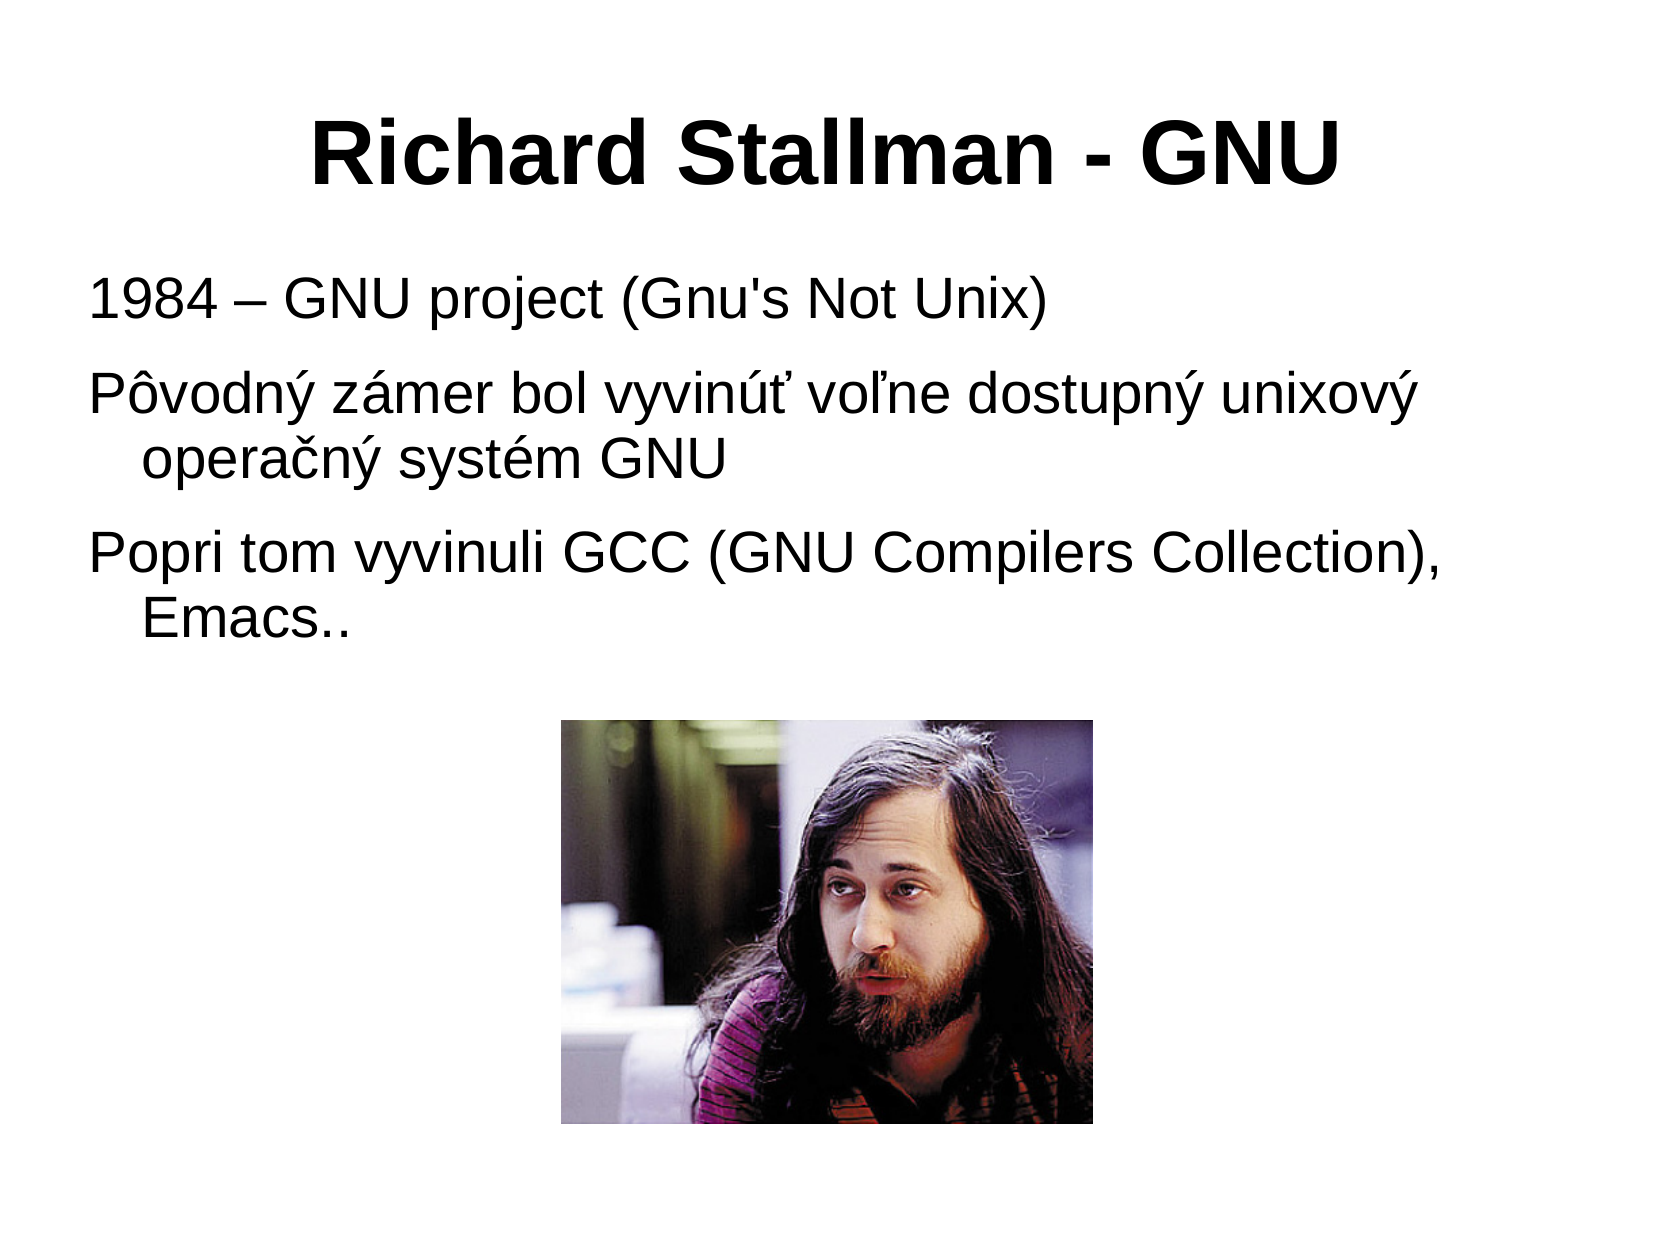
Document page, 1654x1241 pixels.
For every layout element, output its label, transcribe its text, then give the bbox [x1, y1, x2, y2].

title Richard Stallman - GNU [82, 49, 1571, 257]
picture [561, 720, 1093, 1124]
list 1984 – GNU project (Gnu's Not Unix) Pôvodný zámer bol vyvinúť voľne dostupný unixový operačný systém GNU Popri tom vyvinuli GCC (GNU Compilers Collection), Emacs.. [71, 265, 1565, 680]
